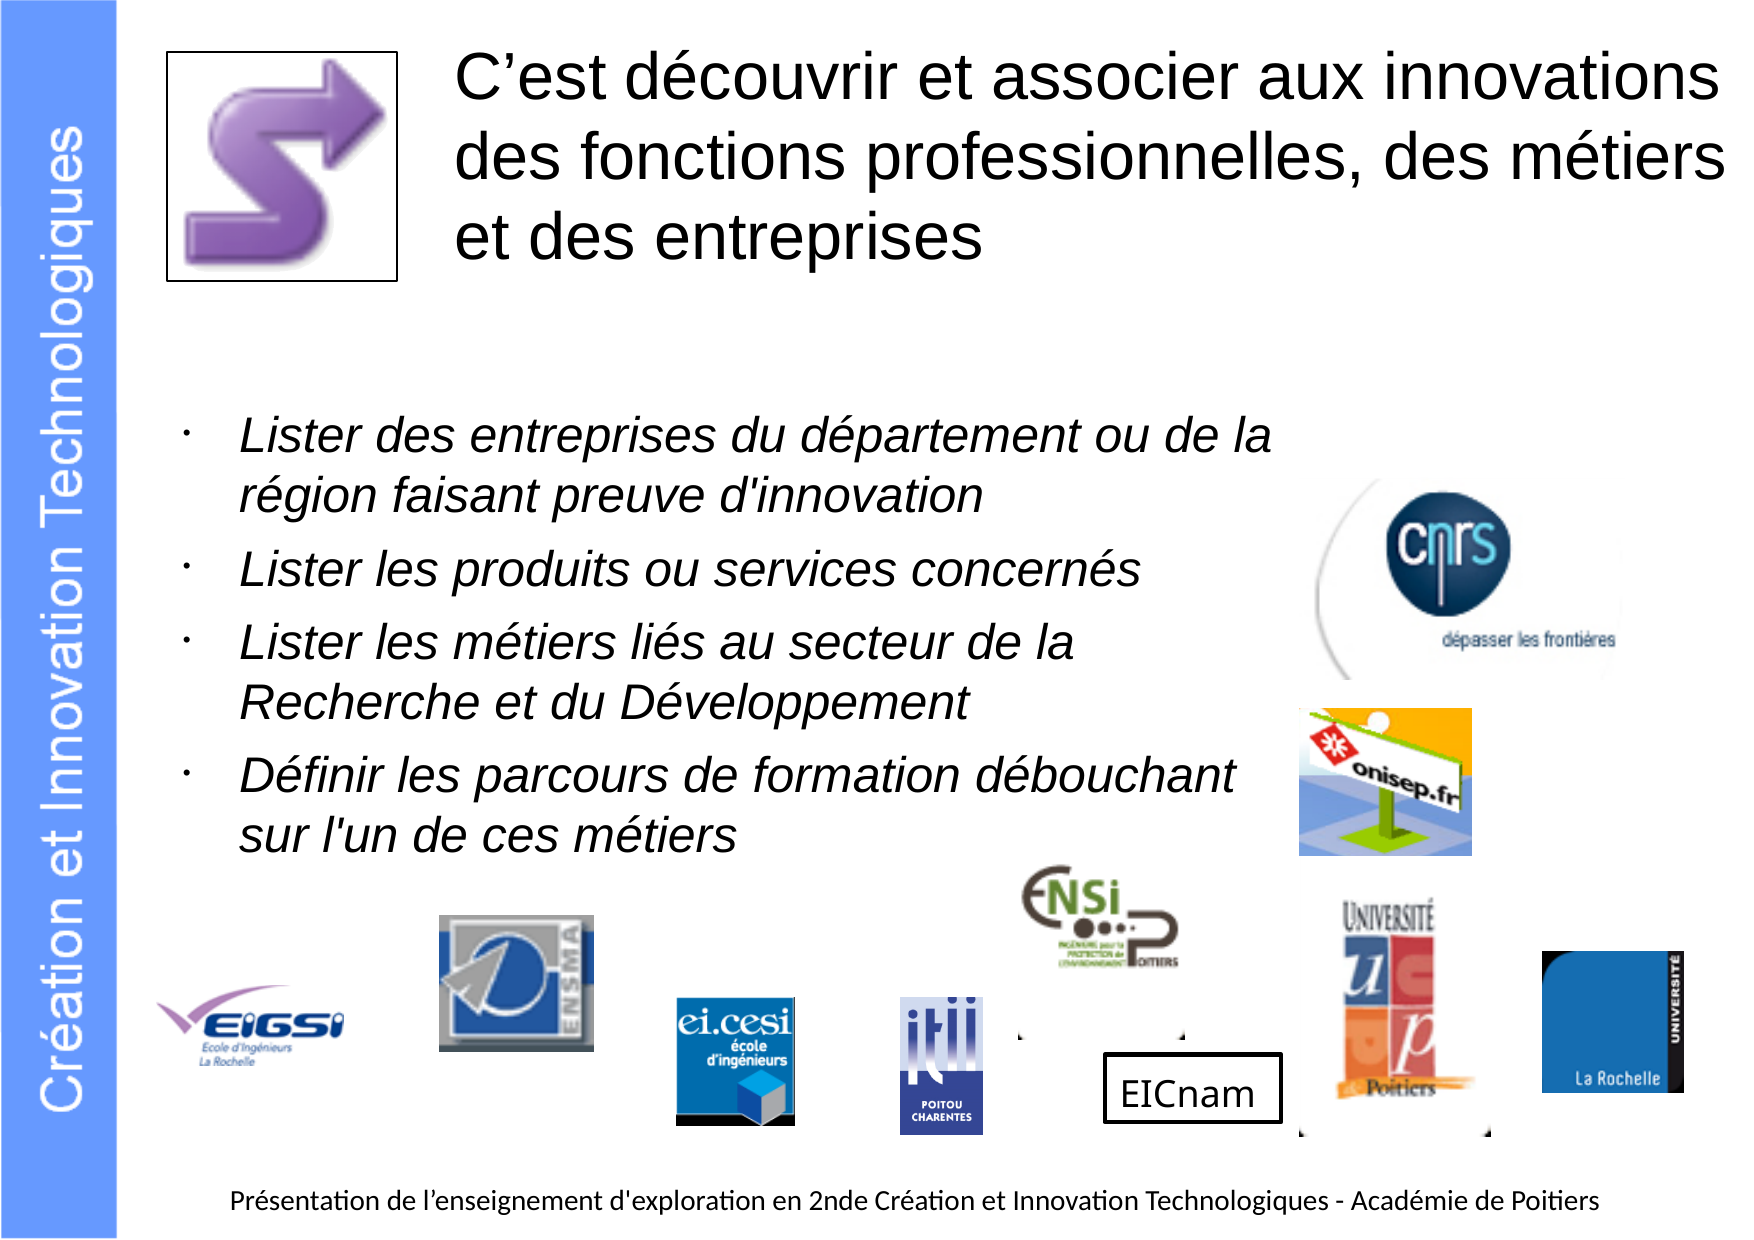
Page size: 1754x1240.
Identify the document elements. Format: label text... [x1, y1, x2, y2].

picture [439, 915, 594, 1052]
text_box EICnam [1104, 1054, 1282, 1123]
picture [1299, 708, 1491, 1137]
picture [1542, 951, 1684, 1093]
picture [676, 997, 795, 1126]
list Lister des entreprises du département ou de la région faisant preuve d'innovation Lister les produits ou services concernés Lister les métiers liés au secteur de la Recherche et du Développement Définir les parcours de formation débouchant sur l'un de ces métiers [168, 395, 1291, 1010]
picture [168, 52, 396, 281]
text_box Présentation de l’enseignement d'exploration en 2nde Création et Innovation Technologiques - Académie de Poitiers [147, 1173, 1684, 1240]
picture [1018, 796, 1185, 1040]
picture [1299, 477, 1625, 680]
picture [156, 985, 344, 1066]
title C’est découvrir et associer aux innovations des fonctions professionnelles, des métiers et des entreprises [439, 24, 1754, 282]
picture [0, 0, 118, 1240]
picture [900, 997, 983, 1135]
